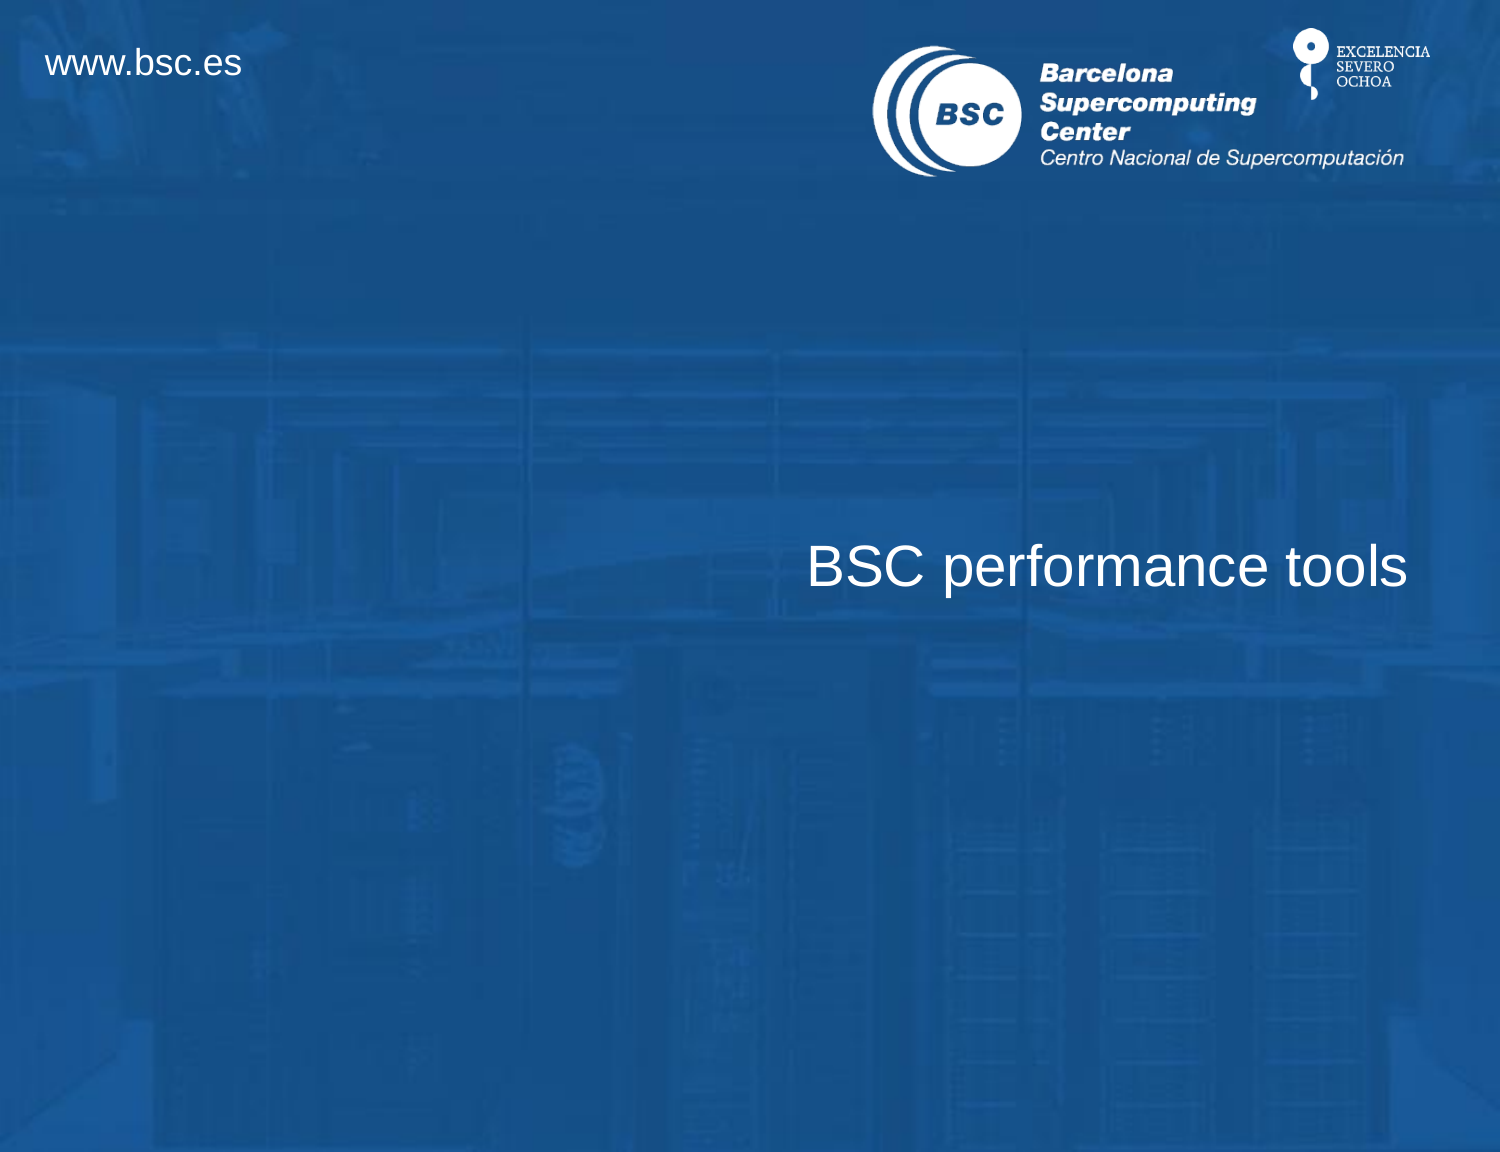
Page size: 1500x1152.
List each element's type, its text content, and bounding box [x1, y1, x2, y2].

picture [0, 0, 1500, 1152]
title BSC performance tools [75, 521, 1425, 631]
